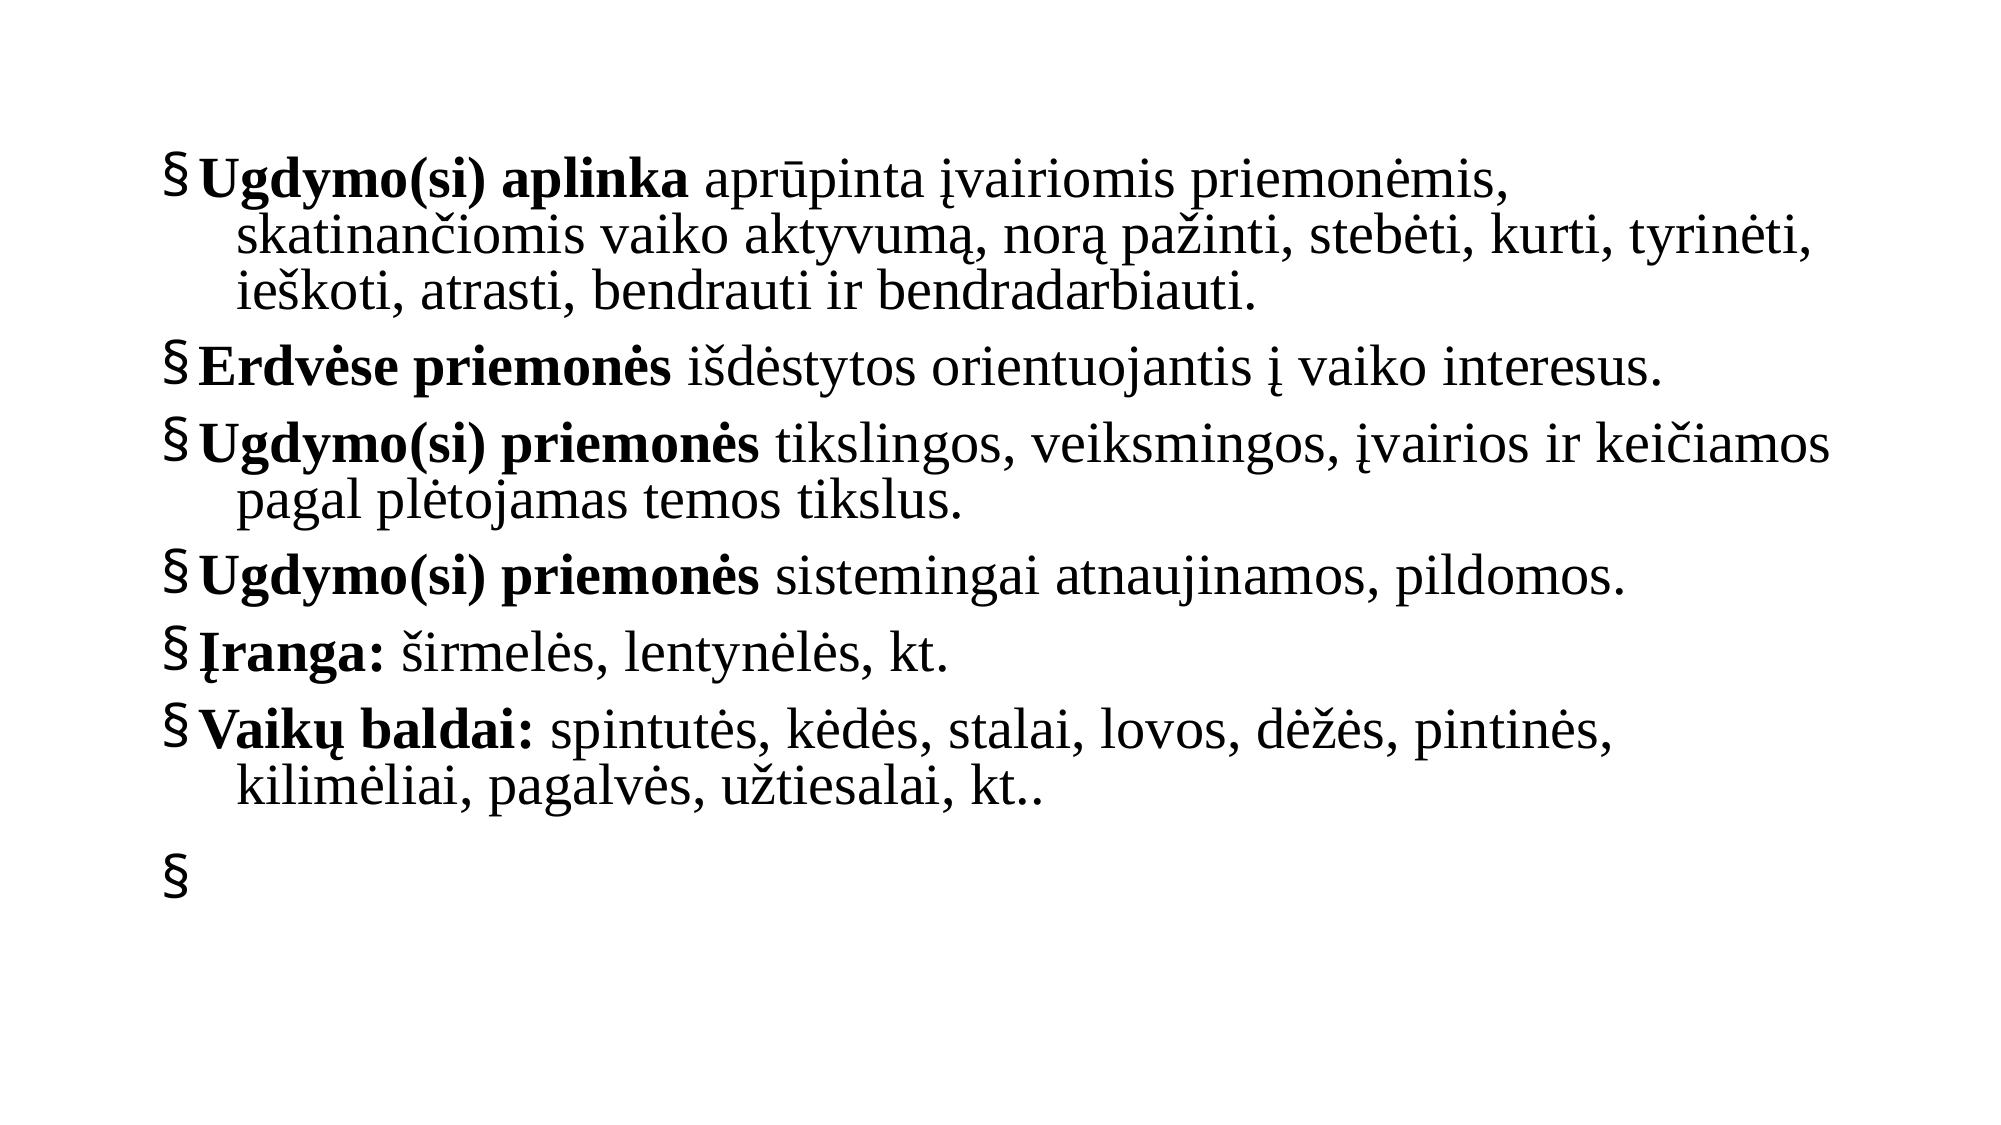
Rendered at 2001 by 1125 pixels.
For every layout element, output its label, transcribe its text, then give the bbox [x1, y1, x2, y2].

list Ugdymo(si) aplinka aprūpinta įvairiomis priemonėmis, skatinančiomis vaiko aktyvumą, norą pažinti, stebėti, kurti, tyrinėti, ieškoti, atrasti, bendrauti ir bendradarbiauti. Erdvėse priemonės išdėstytos orientuojantis į vaiko interesus. Ugdymo(si) priemonės tikslingos, veiksmingos, įvairios ir keičiamos pagal plėtojamas temos tikslus. Ugdymo(si) priemonės sistemingai atnaujinamos, pildomos. Įranga: širmelės, lentynėlės, kt. Vaikų baldai: spintutės, kėdės, stalai, lovos, dėžės, pintinės, kilimėliai, pagalvės, užtiesalai, kt.. [146, 145, 1872, 860]
